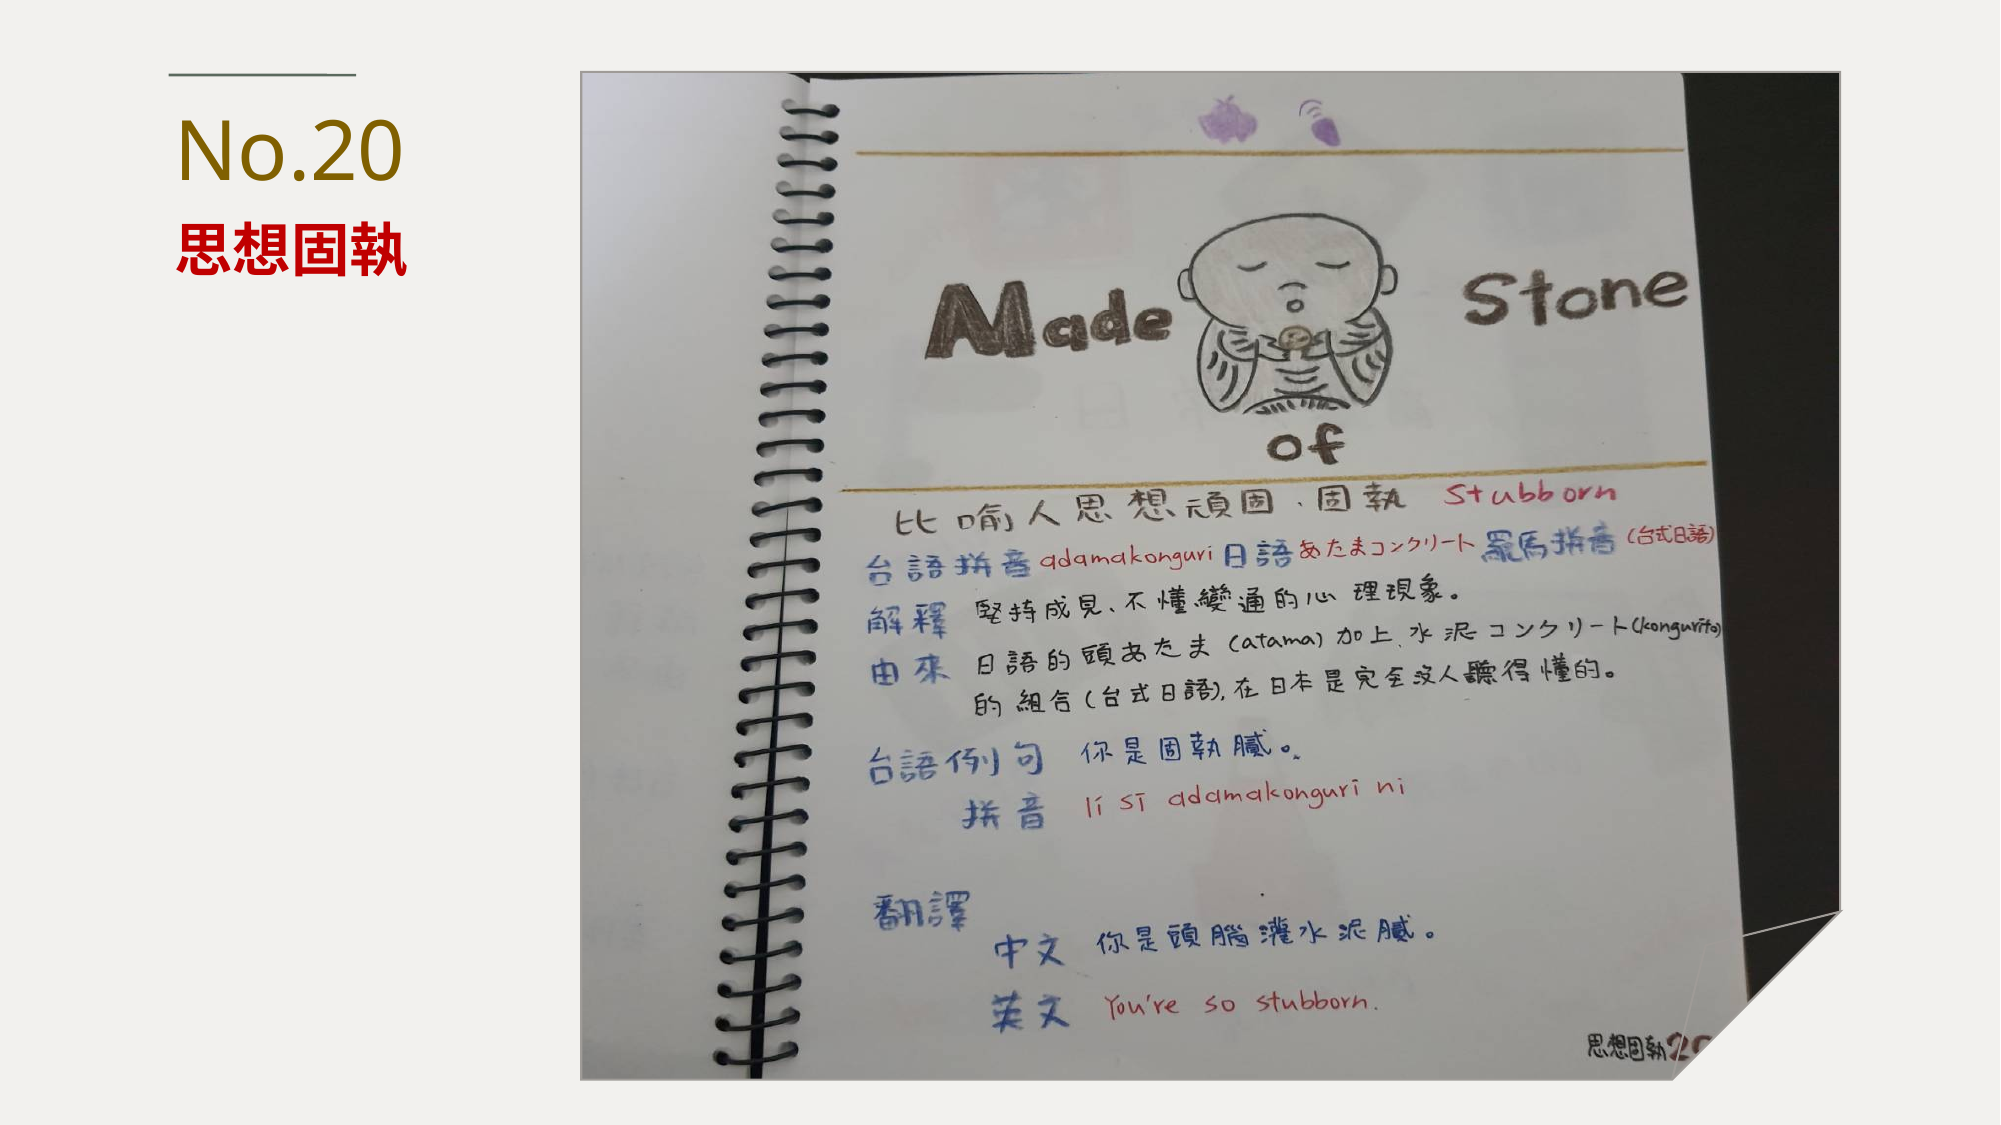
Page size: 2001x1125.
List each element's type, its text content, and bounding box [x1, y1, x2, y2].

text_box 思想固執 [159, 206, 424, 291]
text_box No.20 [159, 90, 524, 205]
text_box [581, 71, 1841, 1080]
